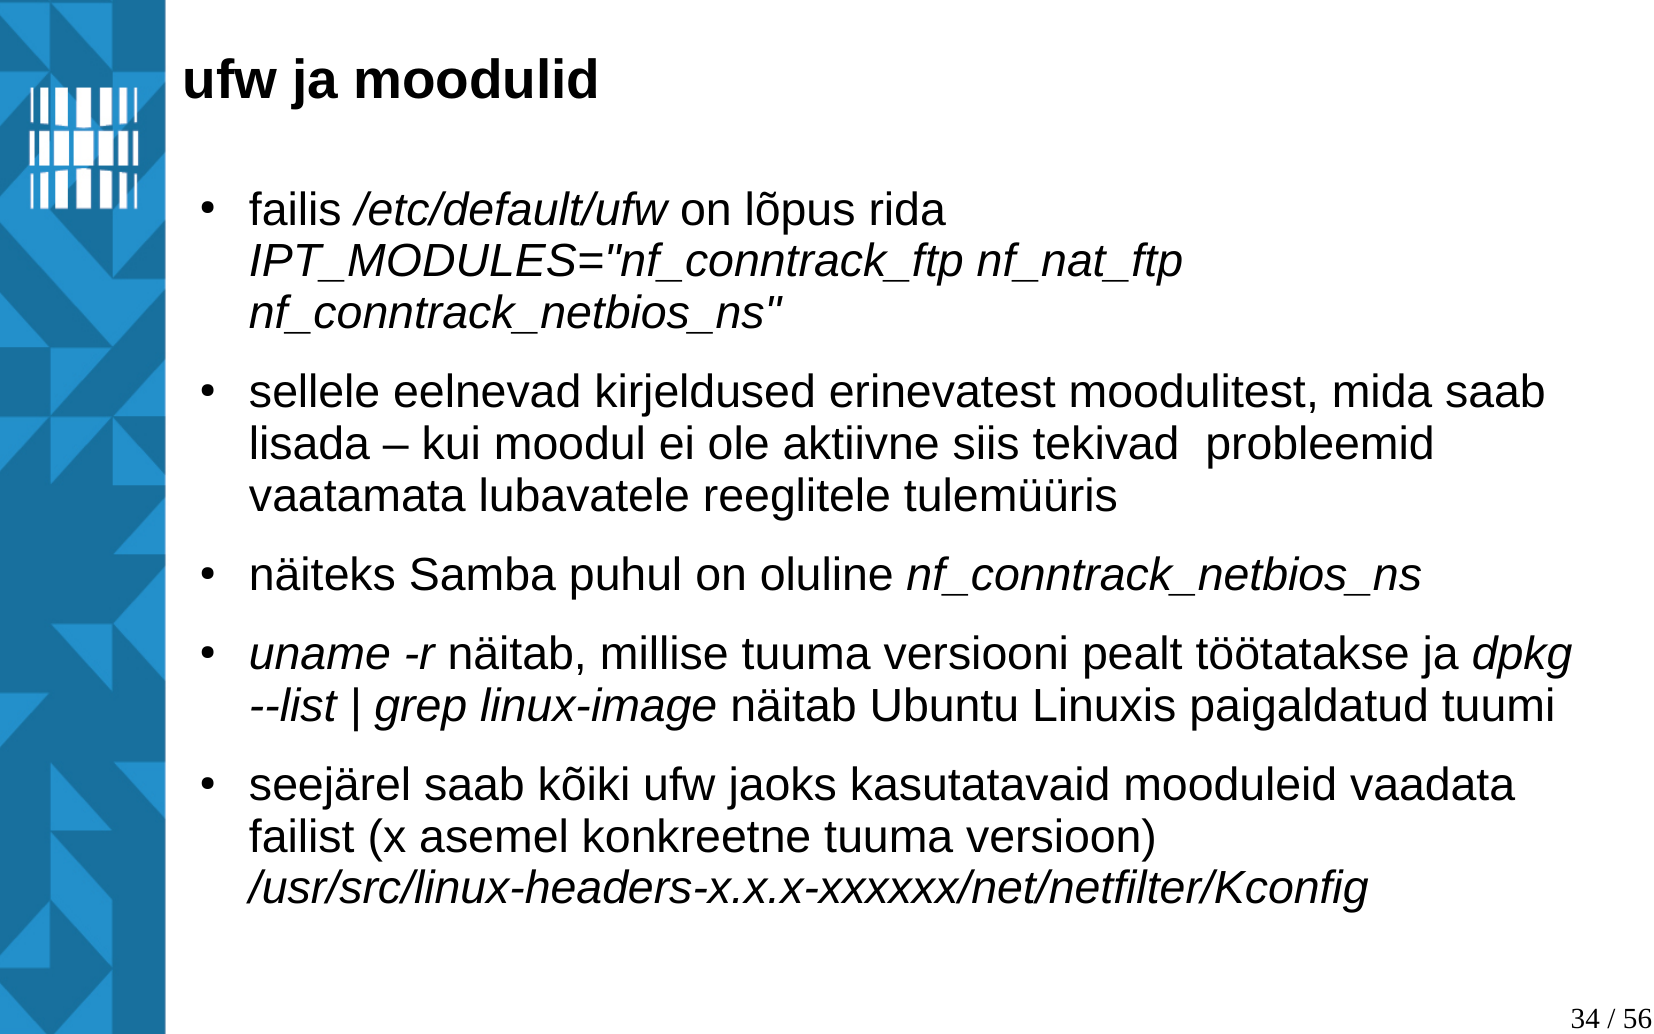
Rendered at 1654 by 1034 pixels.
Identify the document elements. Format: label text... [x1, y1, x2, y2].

list failis /etc/default/ufw on lõpus rida IPT_MODULES="nf_conntrack_ftp nf_nat_ftp nf_conntrack_netbios_ns" sellele eelnevad kirjeldused erinevatest moodulitest, mida saab lisada – kui moodul ei ole aktiivne siis tekivad probleemid vaatamata lubavatele reeglitele tulemüüris näiteks Samba puhul on oluline nf_conntrack_netbios_ns uname -r näitab, millise tuuma versiooni pealt töötatakse ja dpkg --list | grep linux-image näitab Ubuntu Linuxis paigaldatud tuumi seejärel saab kõiki ufw jaoks kasutatavaid mooduleid vaadata failist (x asemel konkreetne tuuma versioon) /usr/src/linux-headers-x.x.x-xxxxxx/net/netfilter/Kconfig [183, 183, 1595, 926]
title ufw ja moodulid [183, 28, 1565, 131]
